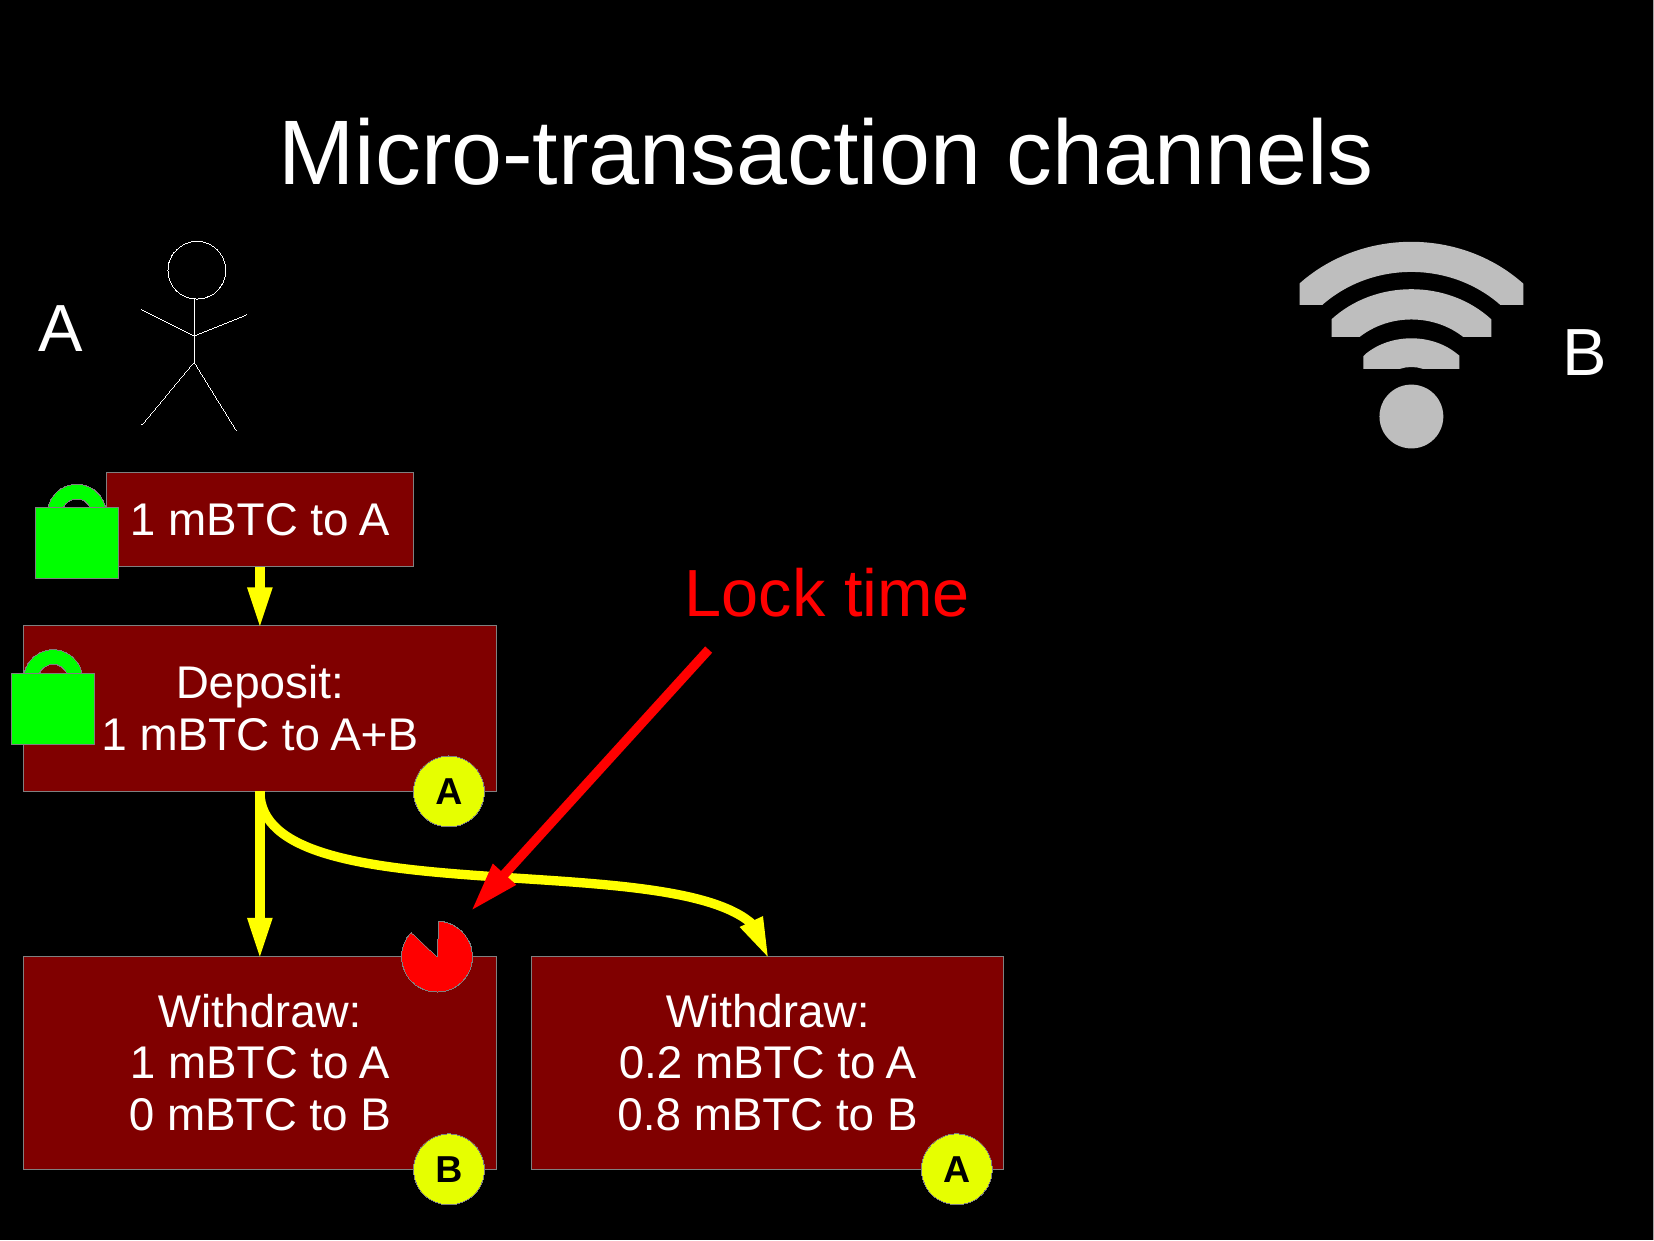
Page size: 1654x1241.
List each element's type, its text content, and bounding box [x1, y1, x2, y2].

picture [1275, 200, 1548, 473]
text_box Lock time [670, 548, 987, 639]
text_box Withdraw: 0.2 mBTC to A 0.8 mBTC to B [531, 956, 1004, 1170]
text_box Withdraw: 1 mBTC to A 0 mBTC to B [23, 956, 497, 1170]
text_box [401, 921, 473, 993]
text_box A [23, 283, 98, 374]
text_box A [921, 1133, 993, 1205]
text_box Deposit: 1 mBTC to A+B [23, 625, 497, 792]
text_box B [413, 1133, 485, 1205]
text_box A [413, 755, 485, 827]
text_box B [1547, 307, 1622, 397]
title Micro-transaction channels [82, 49, 1571, 257]
text_box [35, 484, 119, 579]
text_box [11, 649, 95, 745]
text_box 1 mBTC to A [106, 472, 414, 567]
